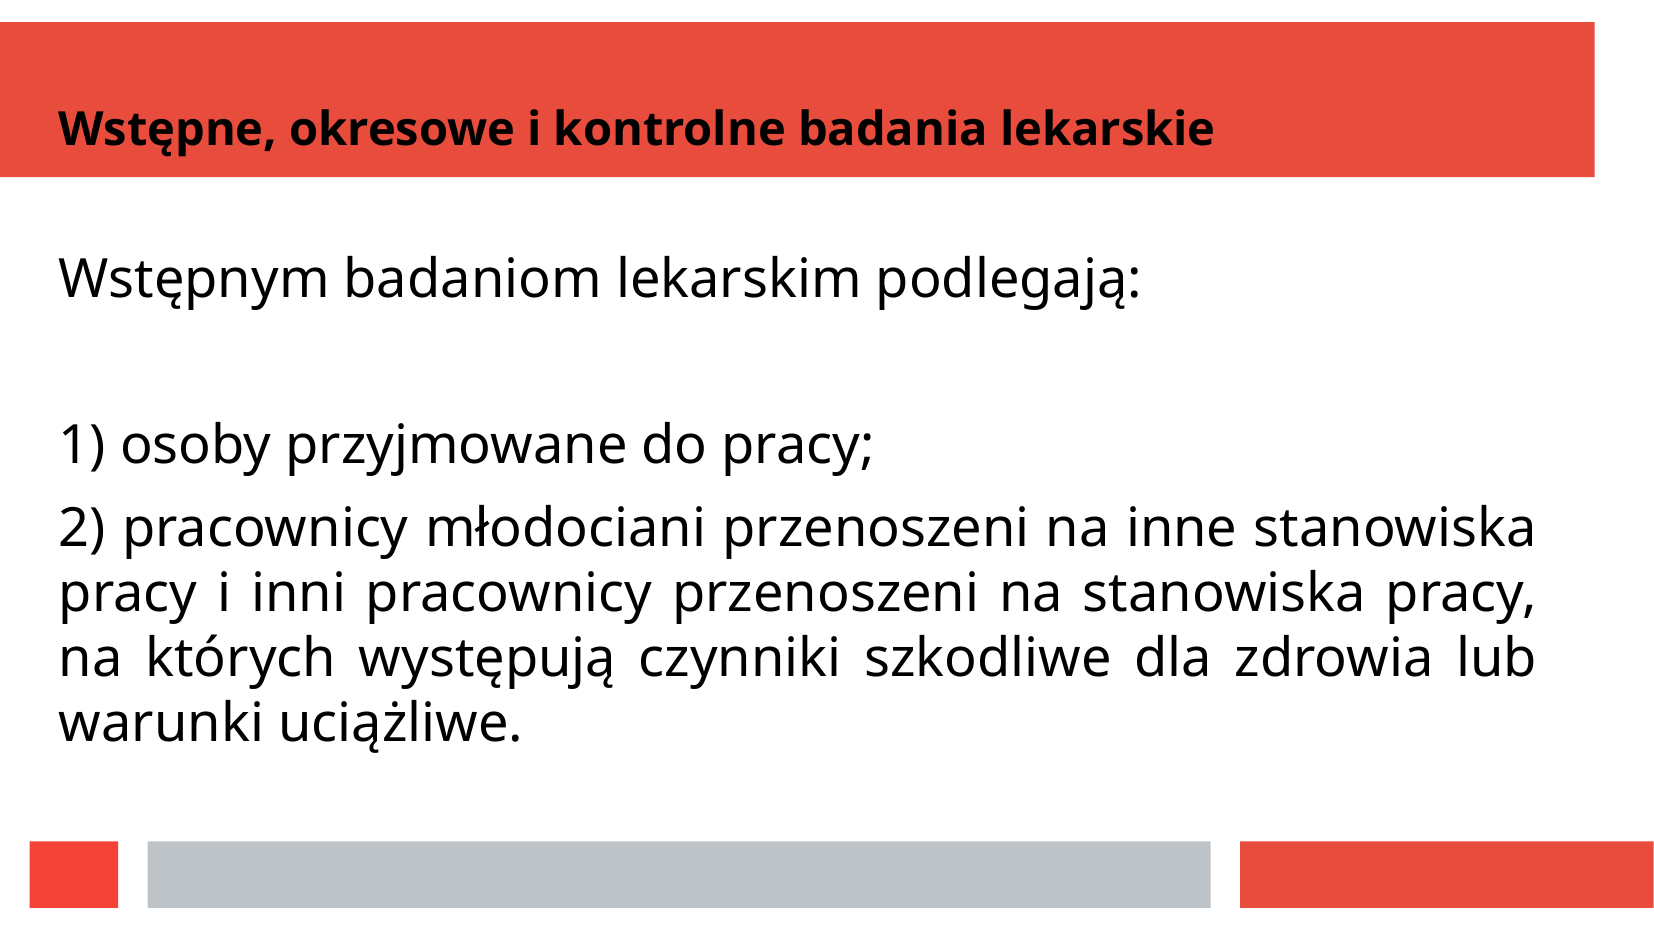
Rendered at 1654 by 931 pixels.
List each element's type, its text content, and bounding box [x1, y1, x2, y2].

subtitle Wstępnym badaniom lekarskim podlegają: 1) osoby przyjmowane do pracy; 2) pracownicy młodociani przenoszeni na inne stanowiska pracy i inni pracownicy przenoszeni na stanowiska pracy, na których występują czynniki szkodliwe dla zdrowia lub warunki uciążliwe. [59, 243, 1565, 820]
title Wstępne, okresowe i kontrolne badania lekarskie [59, 44, 1595, 156]
